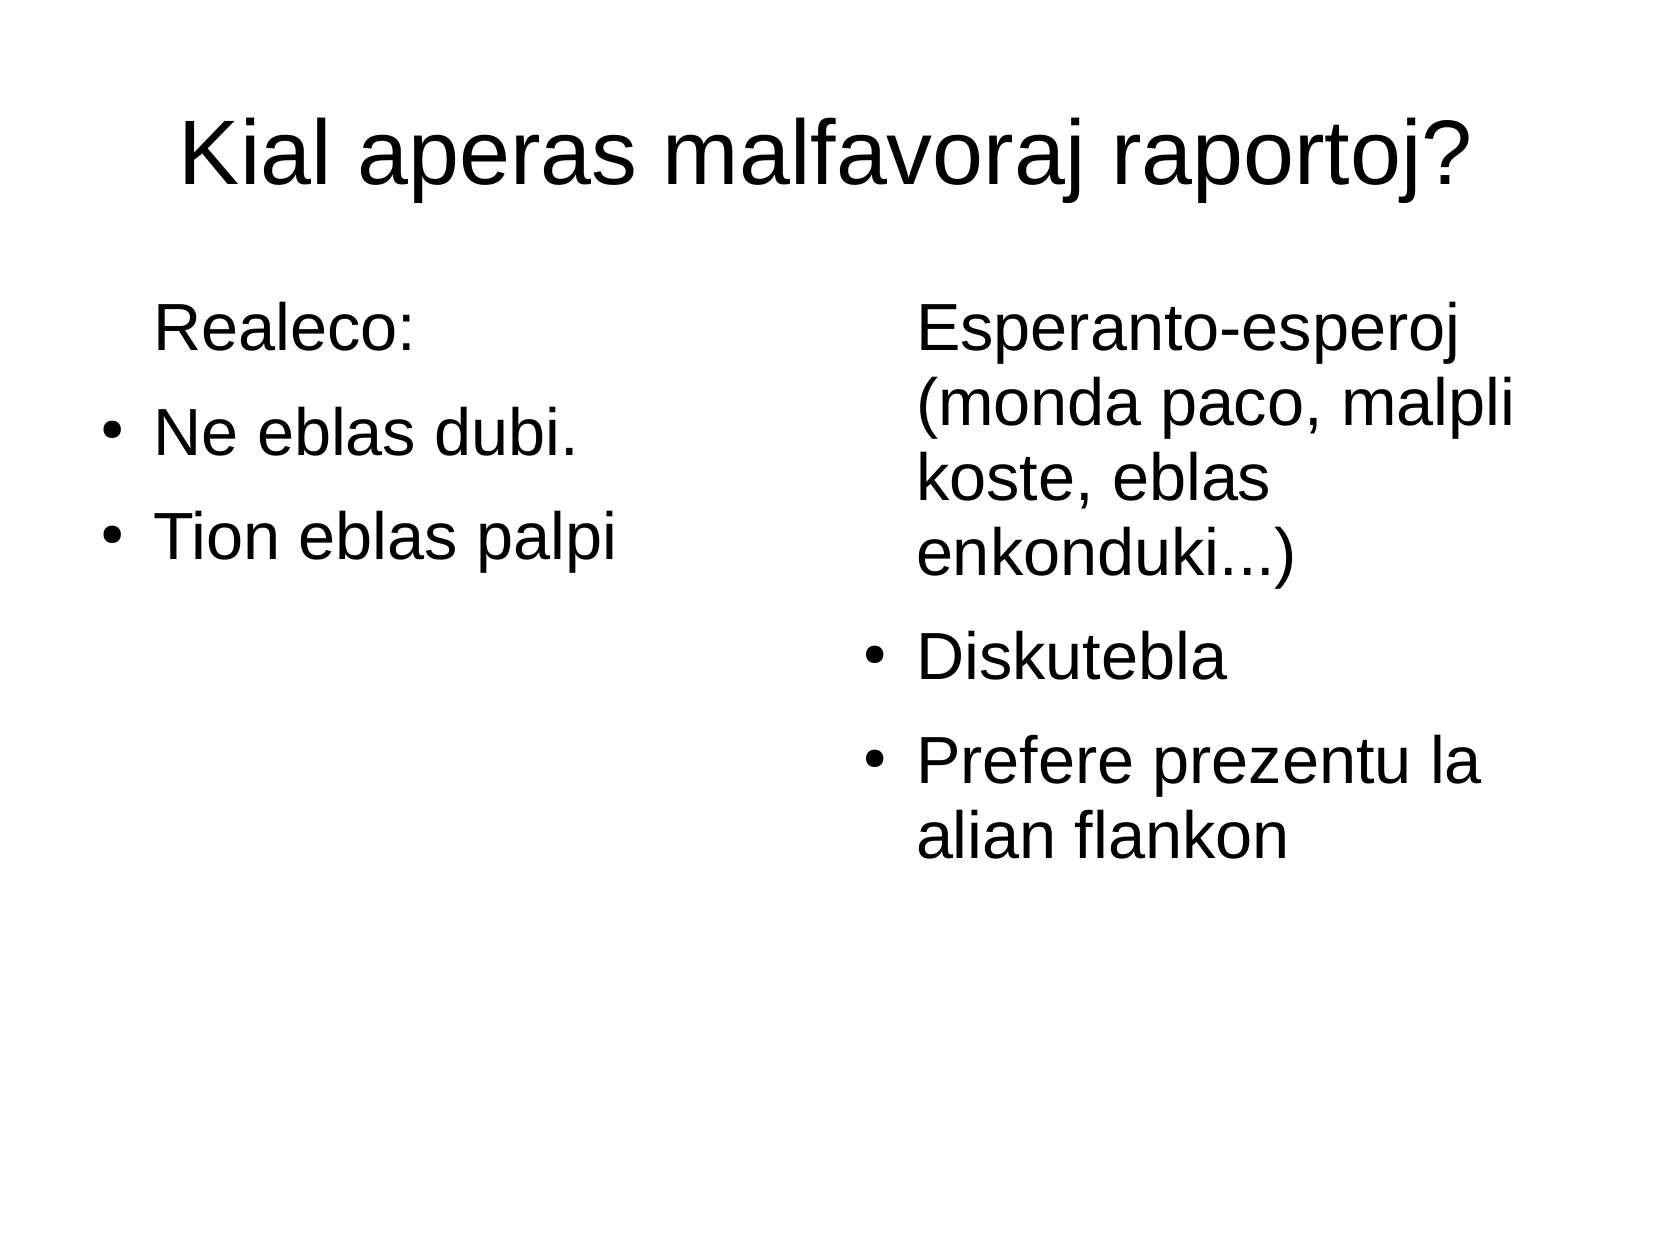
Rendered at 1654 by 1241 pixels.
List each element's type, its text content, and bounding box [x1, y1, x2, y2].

list Realeco: Ne eblas dubi. Tion eblas palpi [82, 290, 809, 1109]
list Esperanto-esperoj (monda paco, malpli koste, eblas enkonduki...) Diskutebla Prefere prezentu la alian flankon [845, 290, 1572, 1094]
title Kial aperas malfavoraj raportoj? [82, 49, 1571, 257]
